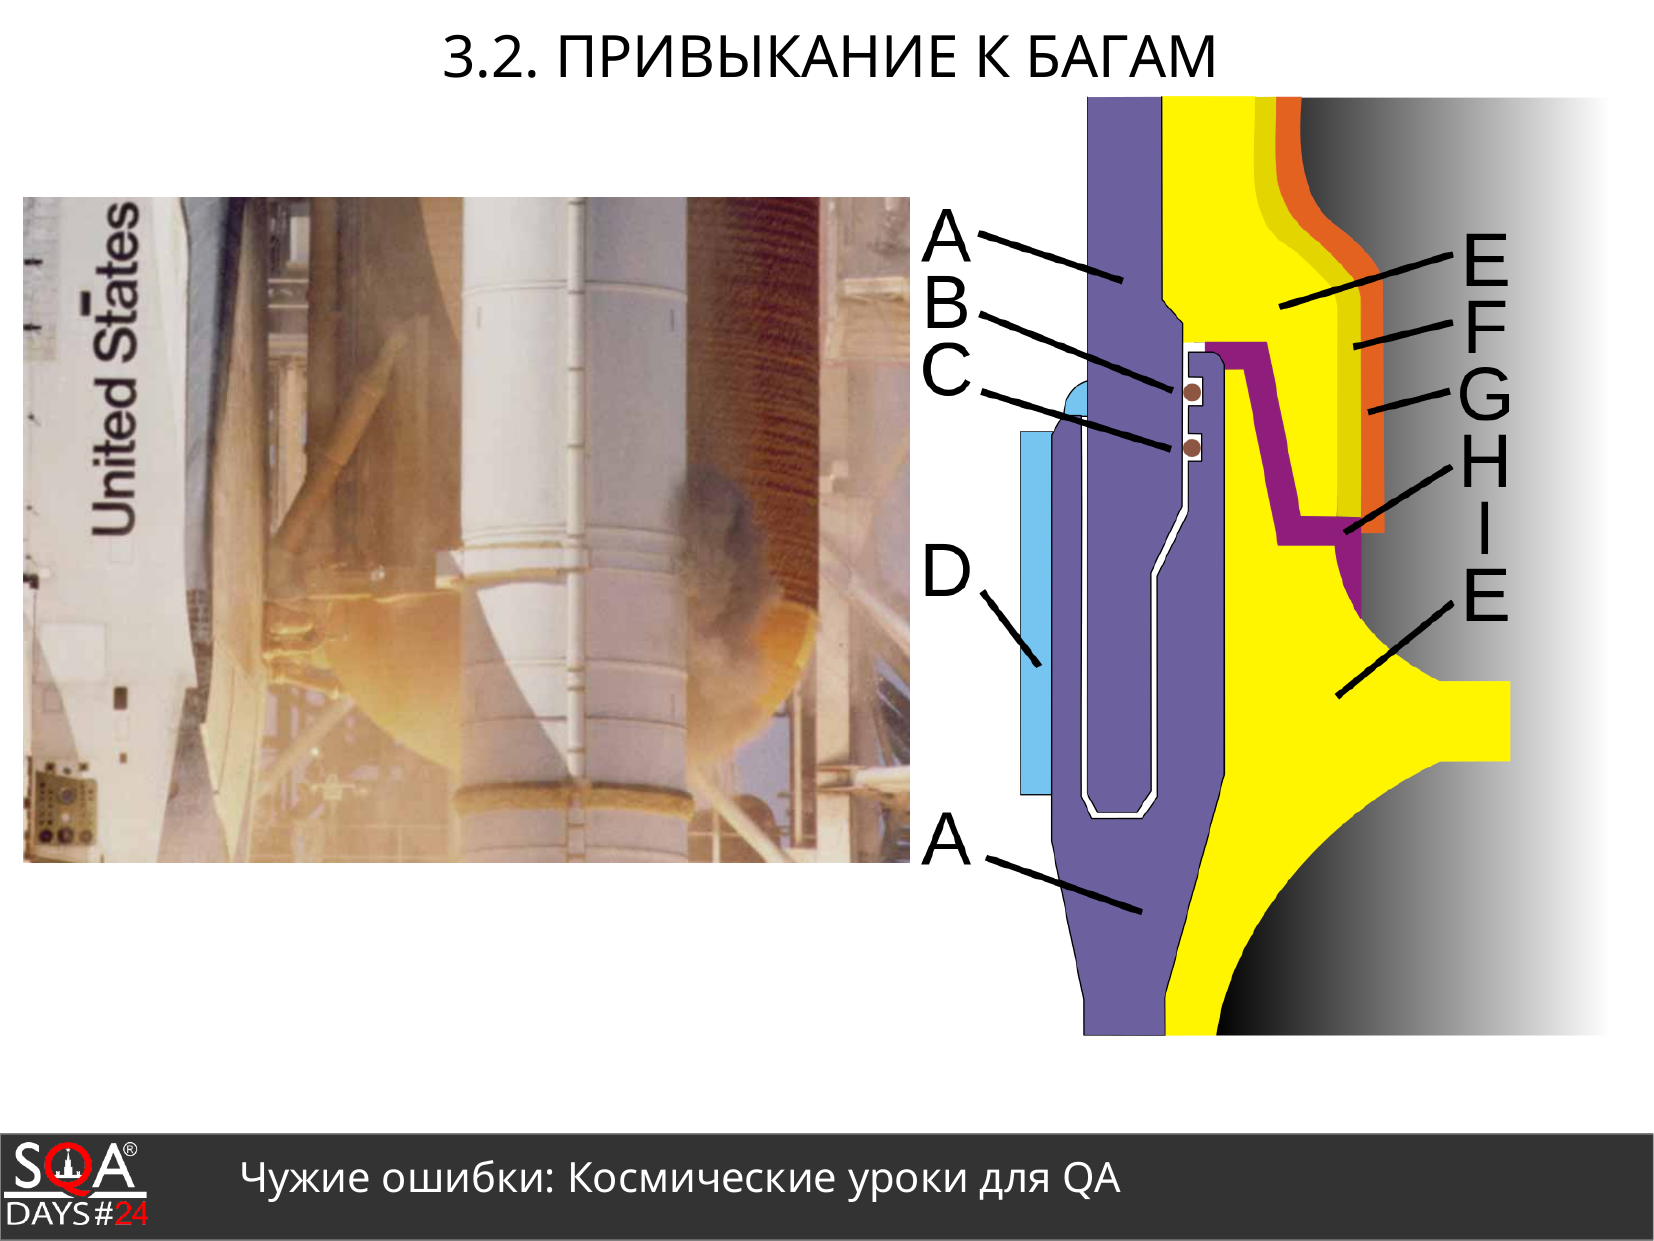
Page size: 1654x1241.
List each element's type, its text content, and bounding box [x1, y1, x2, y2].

picture [921, 96, 1609, 1036]
picture [4, 1142, 148, 1225]
text_box 3.2. ПРИВЫКАНИЕ К БАГАМ [427, 11, 1226, 97]
text_box Чужие ошибки: Космические уроки для QA [224, 1145, 1607, 1229]
text_box [0, 1133, 1654, 1241]
picture [23, 197, 910, 863]
